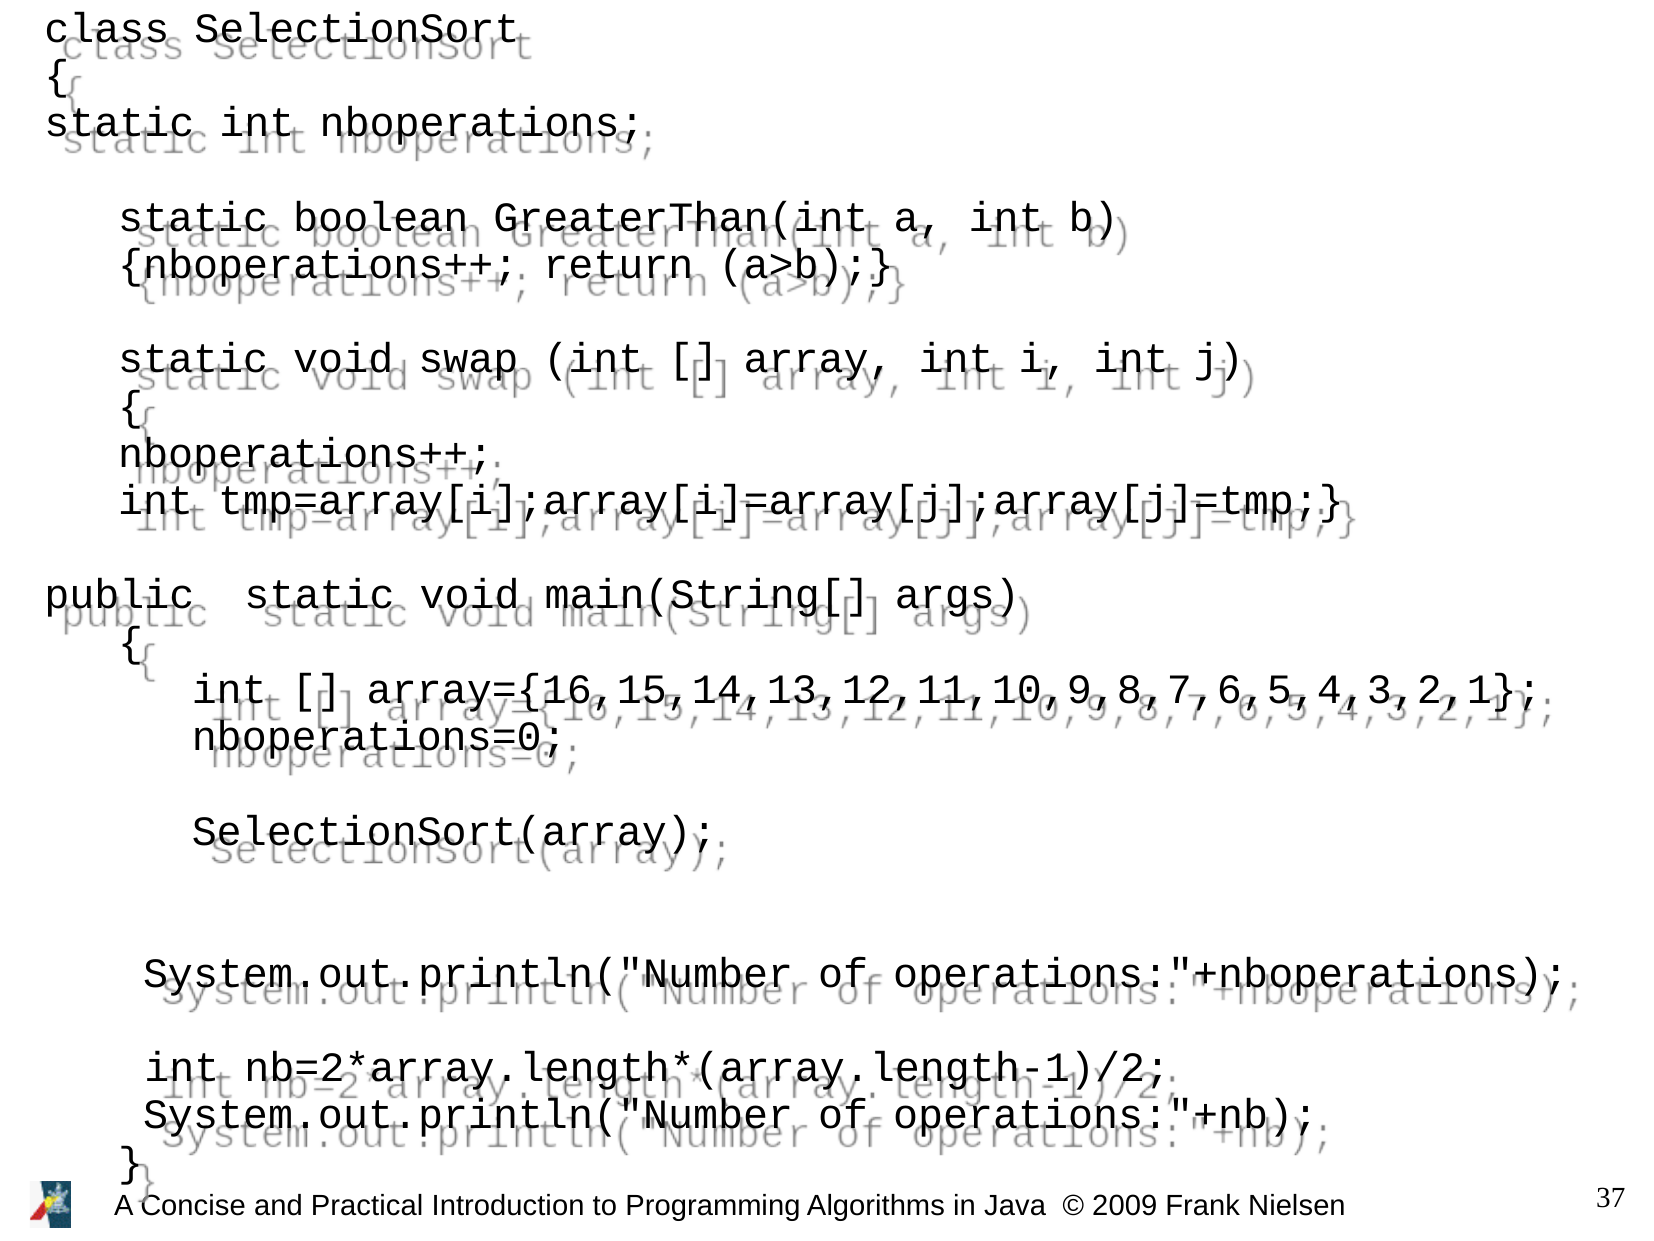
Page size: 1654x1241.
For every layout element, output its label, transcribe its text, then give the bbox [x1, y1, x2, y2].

text_box class SelectionSort { static int nboperations; static boolean GreaterThan(int a, int b) {nboperations++; return (a>b);} static void swap (int [] array, int i, int j) { nboperations++; int tmp=array[i];array[i]=array[j];array[j]=tmp;} public static void main(String[] args) { int [] array={16,15,14,13,12,11,10,9,8,7,6,5,4,3,2,1}; nboperations=0; SelectionSort(array); System.out.println("Number of operations:"+nboperations); int nb=2*array.length*(array.length-1)/2; System.out.println("Number of operations:"+nb); } } [29, 0, 1583, 1241]
